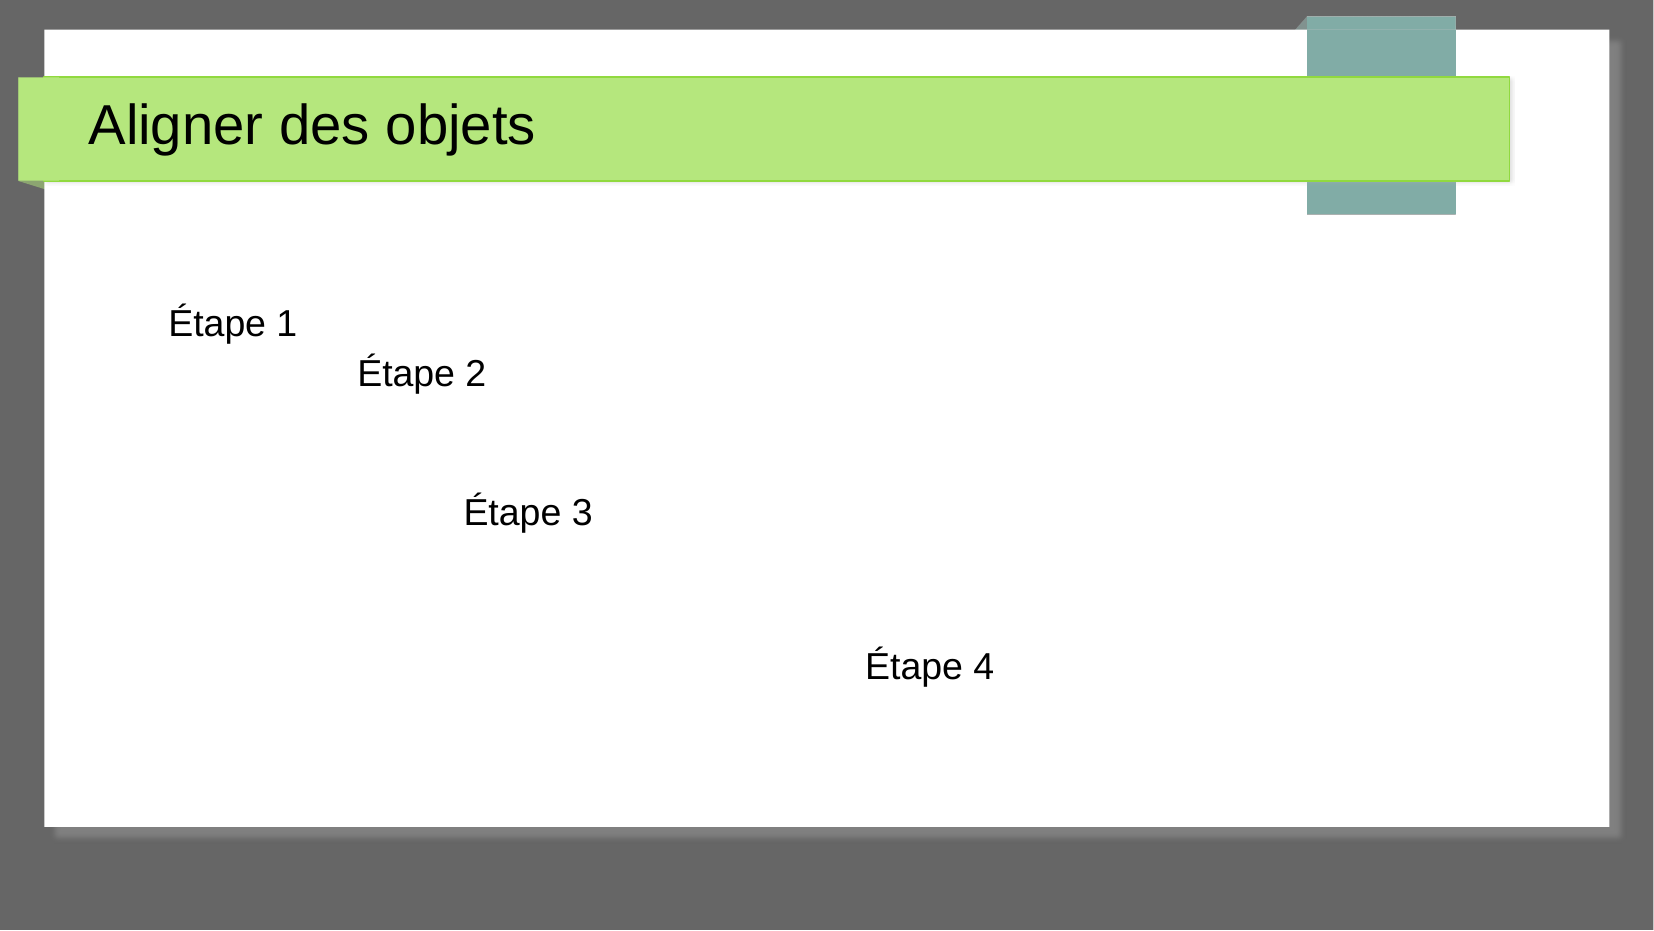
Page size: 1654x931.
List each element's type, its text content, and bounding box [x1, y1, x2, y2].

text_box Étape 1 [153, 295, 461, 353]
text_box Étape 3 [448, 484, 756, 542]
title Aligner des objets [88, 73, 1506, 178]
text_box Étape 2 [342, 344, 650, 402]
text_box Étape 4 [850, 637, 1158, 695]
